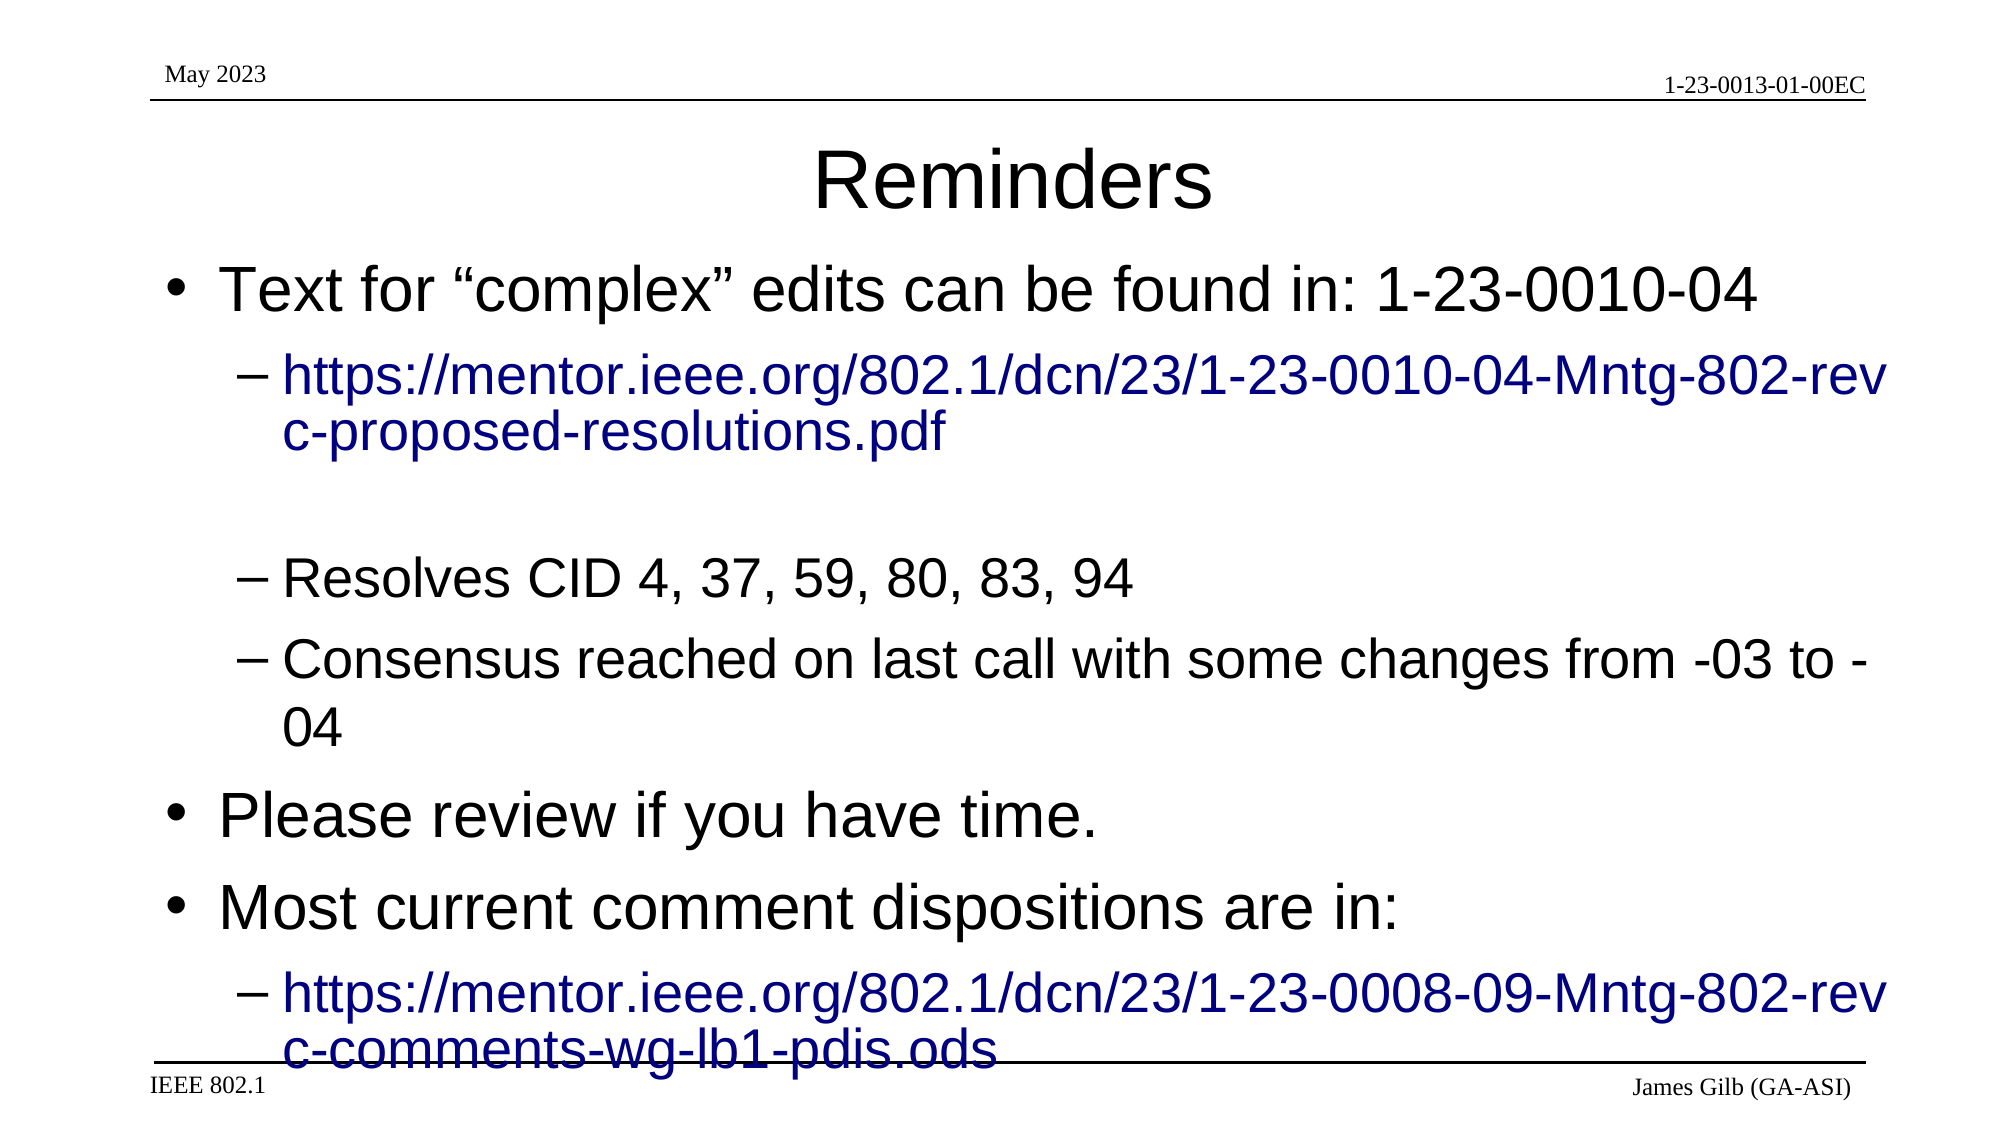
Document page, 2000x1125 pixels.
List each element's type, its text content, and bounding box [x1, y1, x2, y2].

title Reminders [149, 112, 1900, 238]
list Text for “complex” edits can be found in: 1-23-0010-04 https://mentor.ieee.org/802.1/dcn/23/1-23-0010-04-Mntg-802-revc-proposed-resolutions.pdf Resolves CID 4, 37, 59, 80, 83, 94 Consensus reached on last call with some changes from -03 to -04 Please review if you have time. Most current comment dispositions are in: https://mentor.ieee.org/802.1/dcn/23/1-23-0008-09-Mntg-802-revc-comments-wg-lb1-pdis.ods [150, 239, 1900, 1051]
